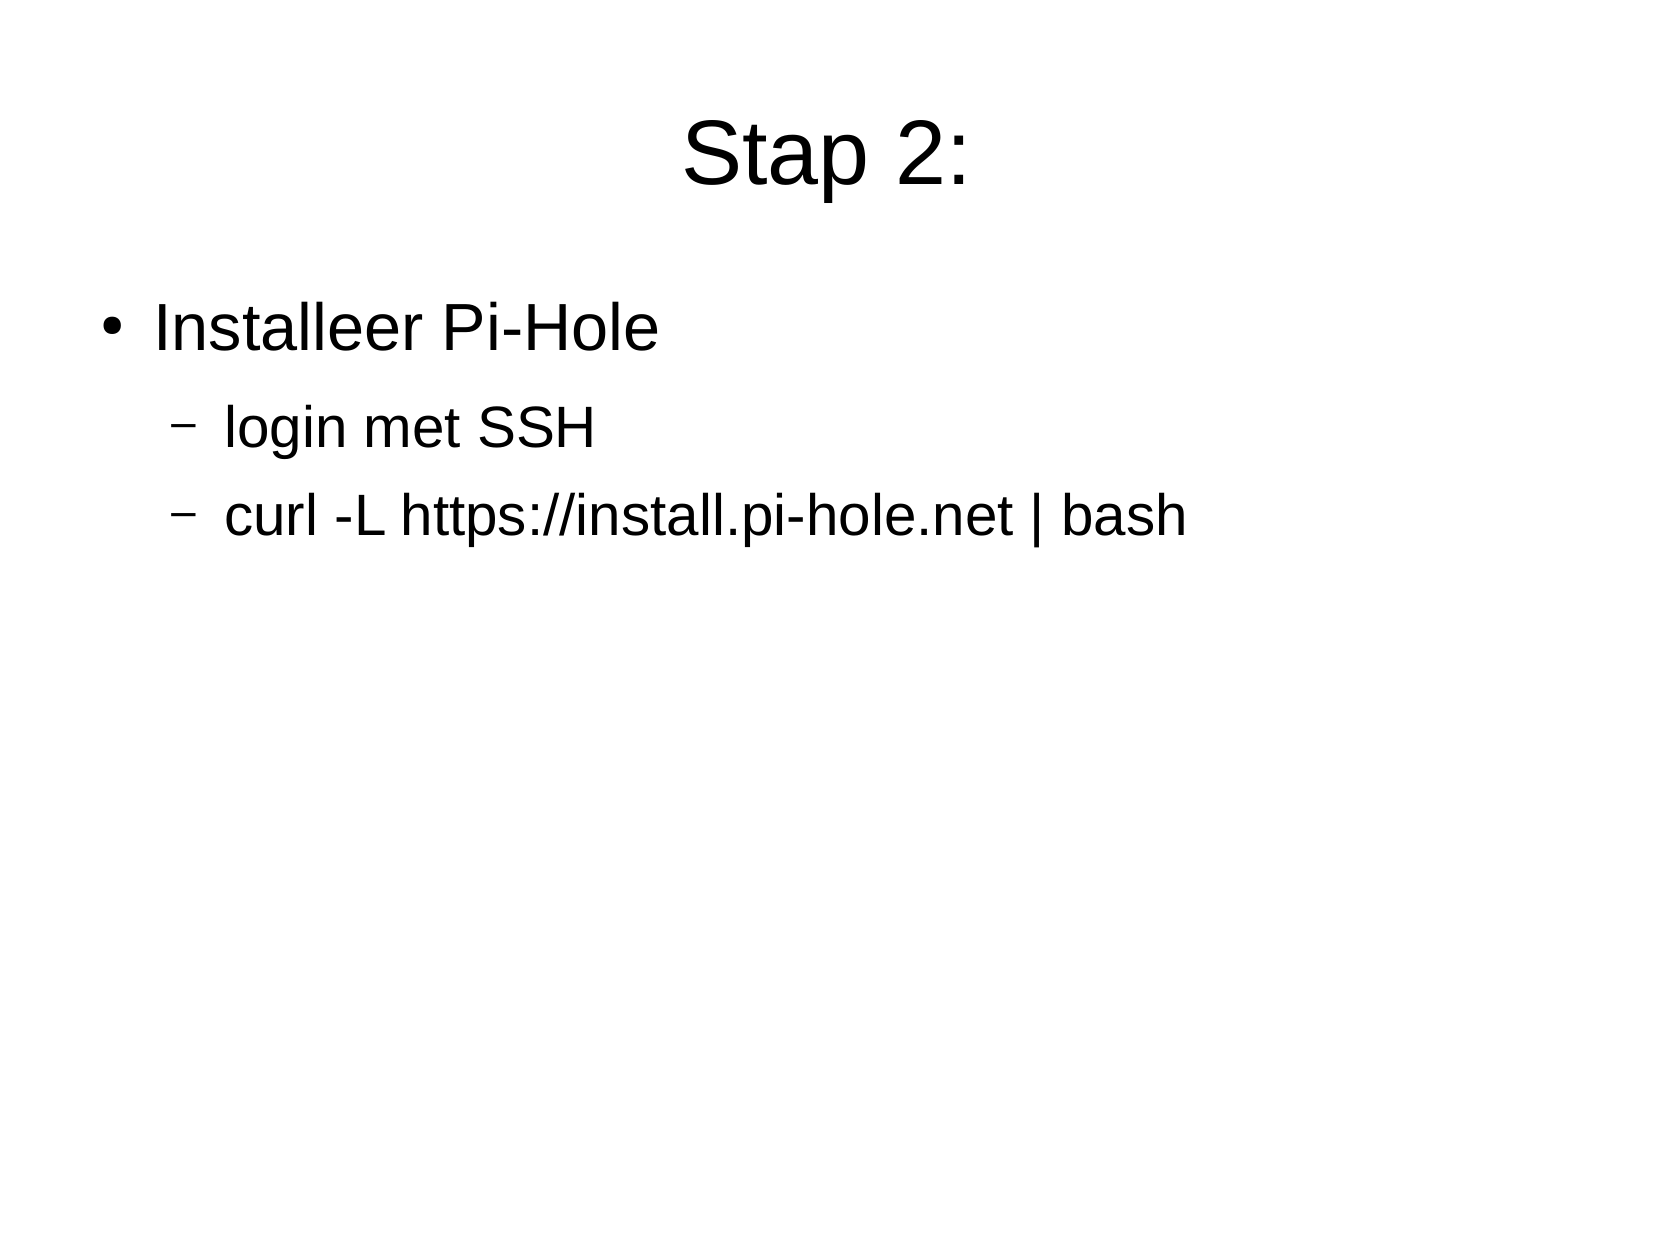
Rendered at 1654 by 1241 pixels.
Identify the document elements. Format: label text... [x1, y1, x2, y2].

list Installeer Pi-Hole login met SSH curl -L https://install.pi-hole.net | bash [82, 290, 1571, 1010]
title Stap 2: [82, 49, 1571, 257]
